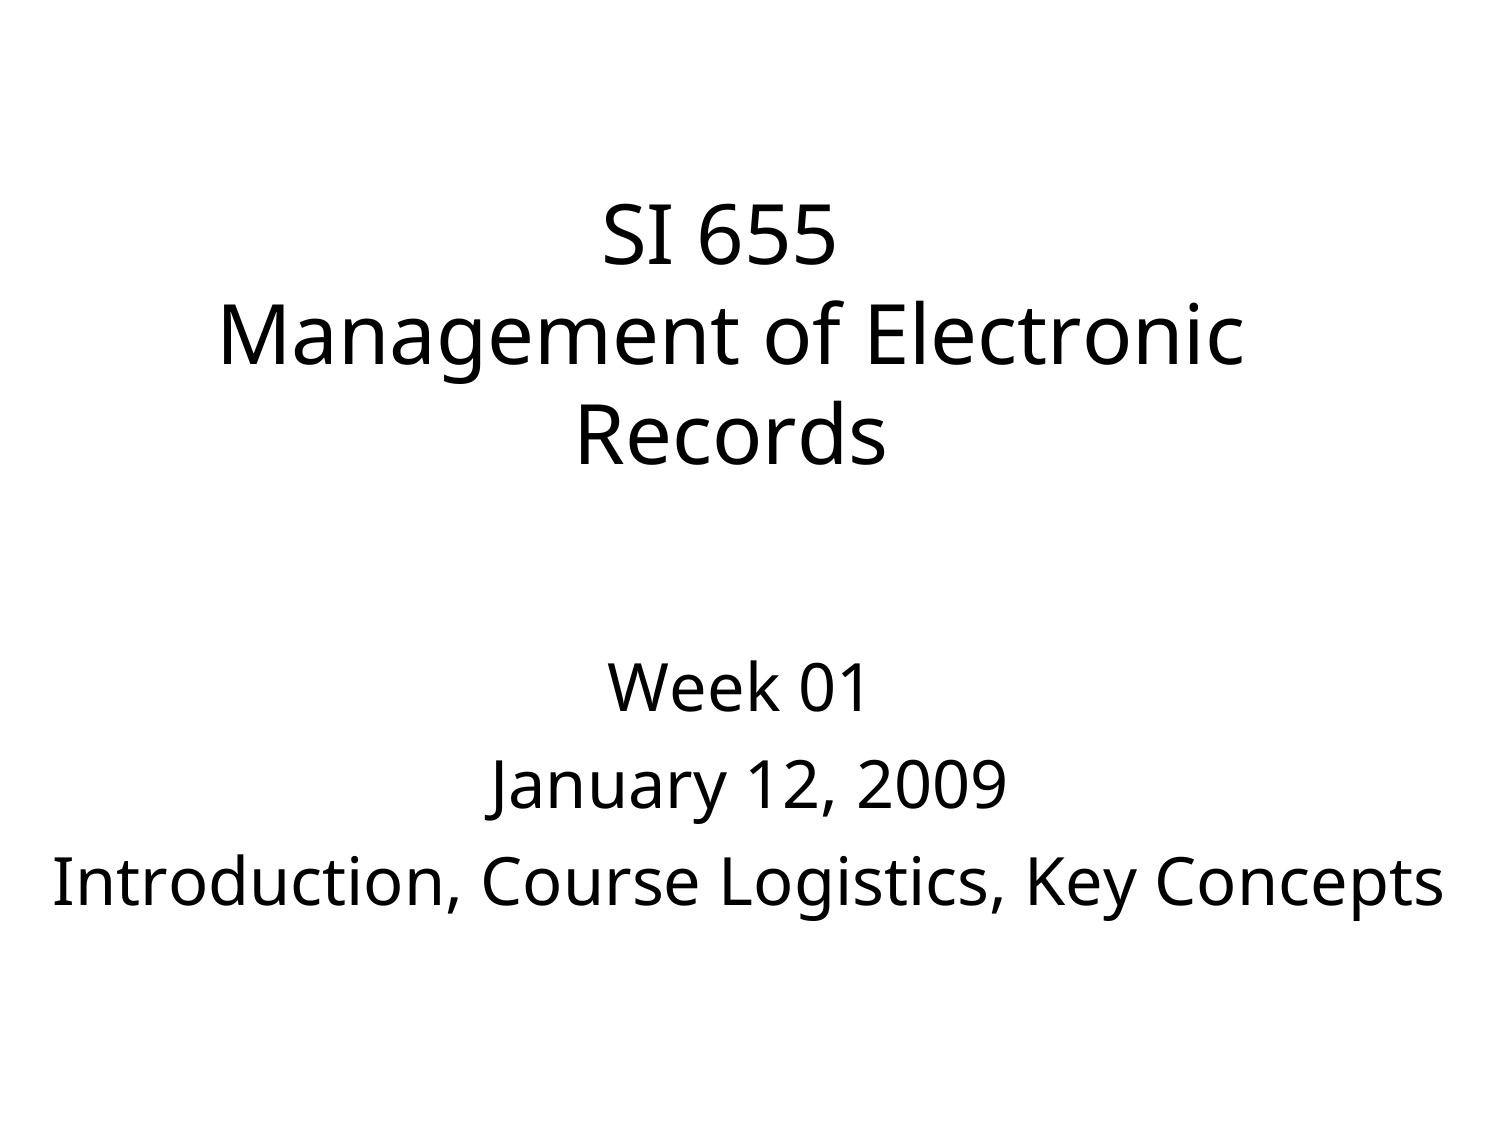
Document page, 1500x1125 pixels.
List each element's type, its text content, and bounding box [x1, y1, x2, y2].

title SI 655 Management of Electronic Records [37, 223, 1425, 439]
text_box Week 01 January 12, 2009 Introduction, Course Logistics, Key Concepts [24, 637, 1476, 926]
